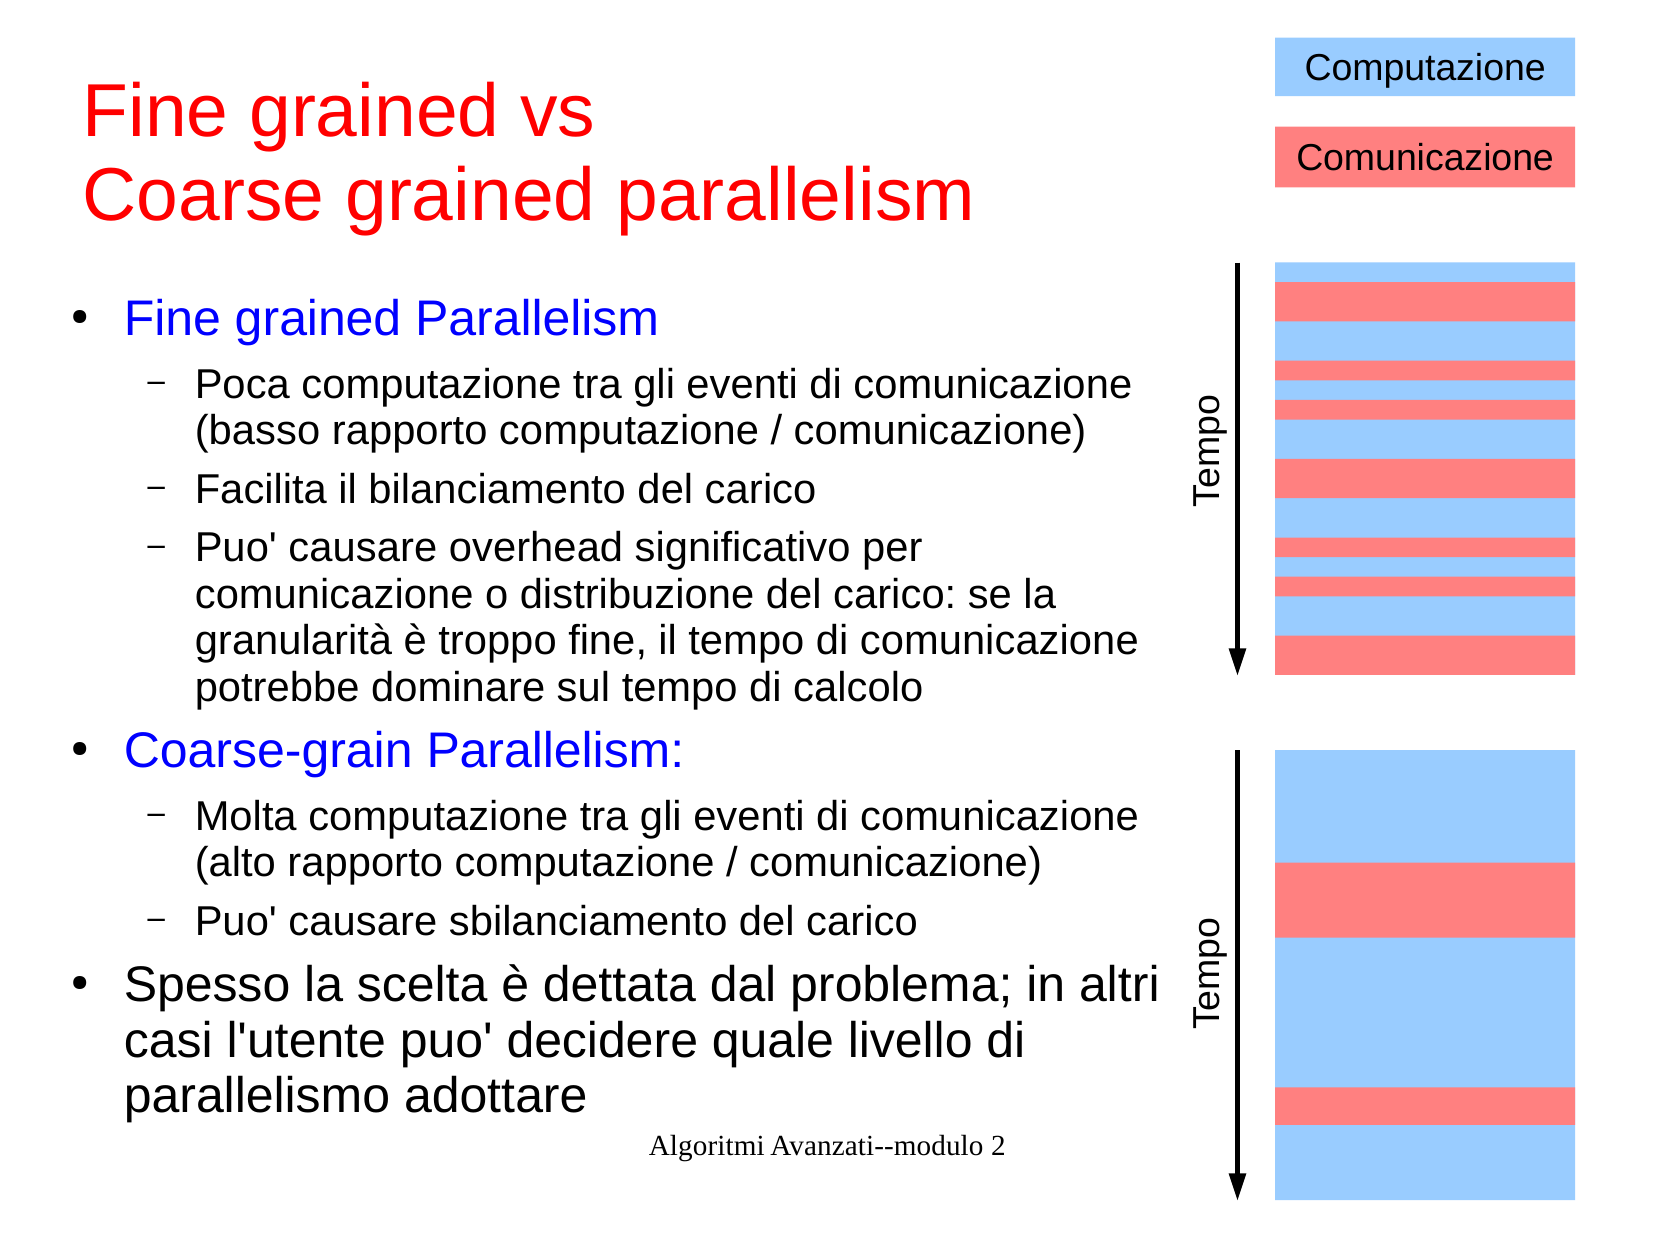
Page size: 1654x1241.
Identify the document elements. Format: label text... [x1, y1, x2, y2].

text_box Tempo [1174, 377, 1238, 526]
text_box Computazione [1275, 37, 1576, 97]
text_box [1275, 750, 1576, 1201]
list Fine grained Parallelism Poca computazione tra gli eventi di comunicazione (basso rapporto computazione / comunicazione) Facilita il bilanciamento del carico Puo' causare overhead significativo per comunicazione o distribuzione del carico: se la granularità è troppo fine, il tempo di comunicazione potrebbe dominare sul tempo di calcolo Coarse-grain Parallelism: Molta computazione tra gli eventi di comunicazione (alto rapporto computazione / comunicazione) Puo' causare sbilanciamento del carico Spesso la scelta è dettata dal problema; in altri casi l'utente puo' decidere quale livello di parallelismo adottare [53, 290, 1171, 1124]
text_box Tempo [1174, 900, 1238, 1048]
text_box [1275, 262, 1576, 675]
title Fine grained vs Coarse grained parallelism [82, 49, 1571, 257]
text_box Comunicazione [1275, 126, 1576, 188]
